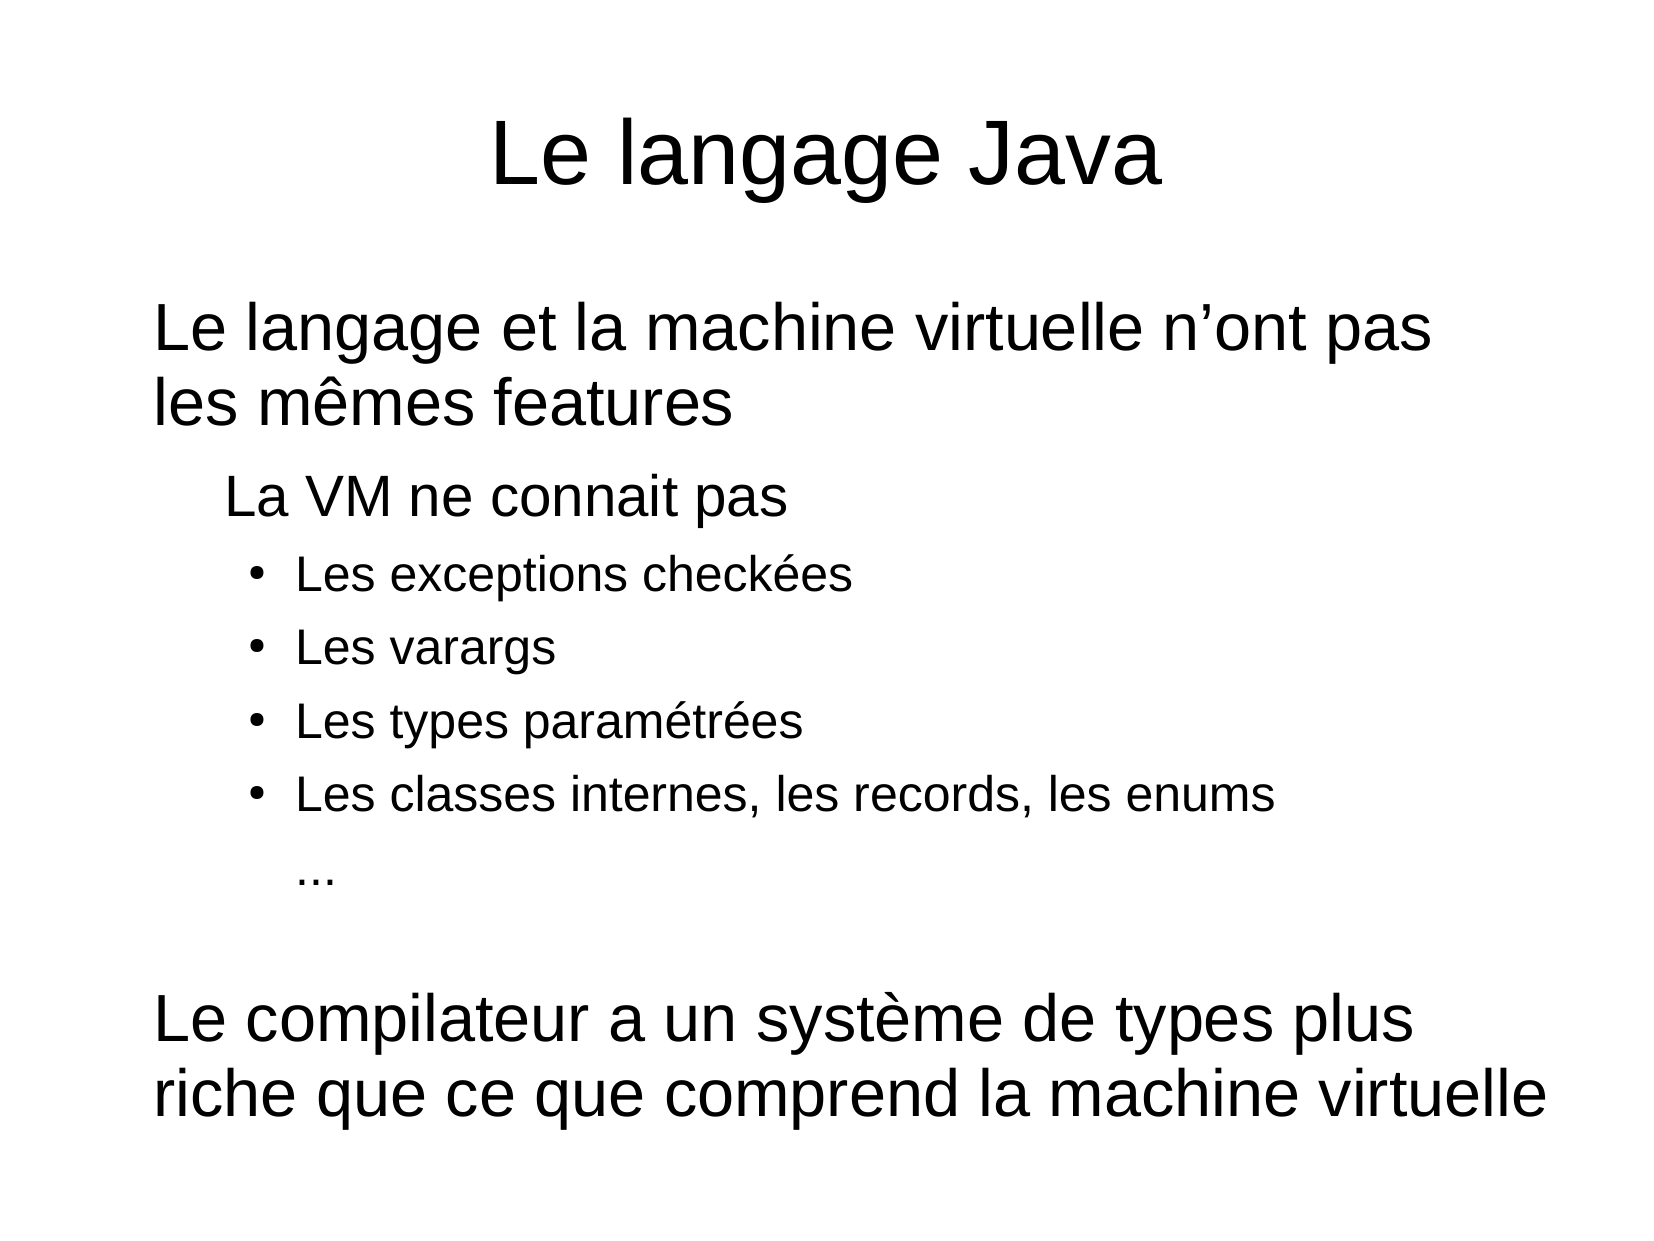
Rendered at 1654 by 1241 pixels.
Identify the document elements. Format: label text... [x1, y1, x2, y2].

title Le langage Java [82, 49, 1571, 257]
list Le langage et la machine virtuelle n’ont pas les mêmes features La VM ne connait pas Les exceptions checkées Les varargs Les types paramétrées Les classes internes, les records, les enums ... Le compilateur a un système de types plus riche que ce que comprend la machine virtuelle [82, 290, 1571, 1156]
